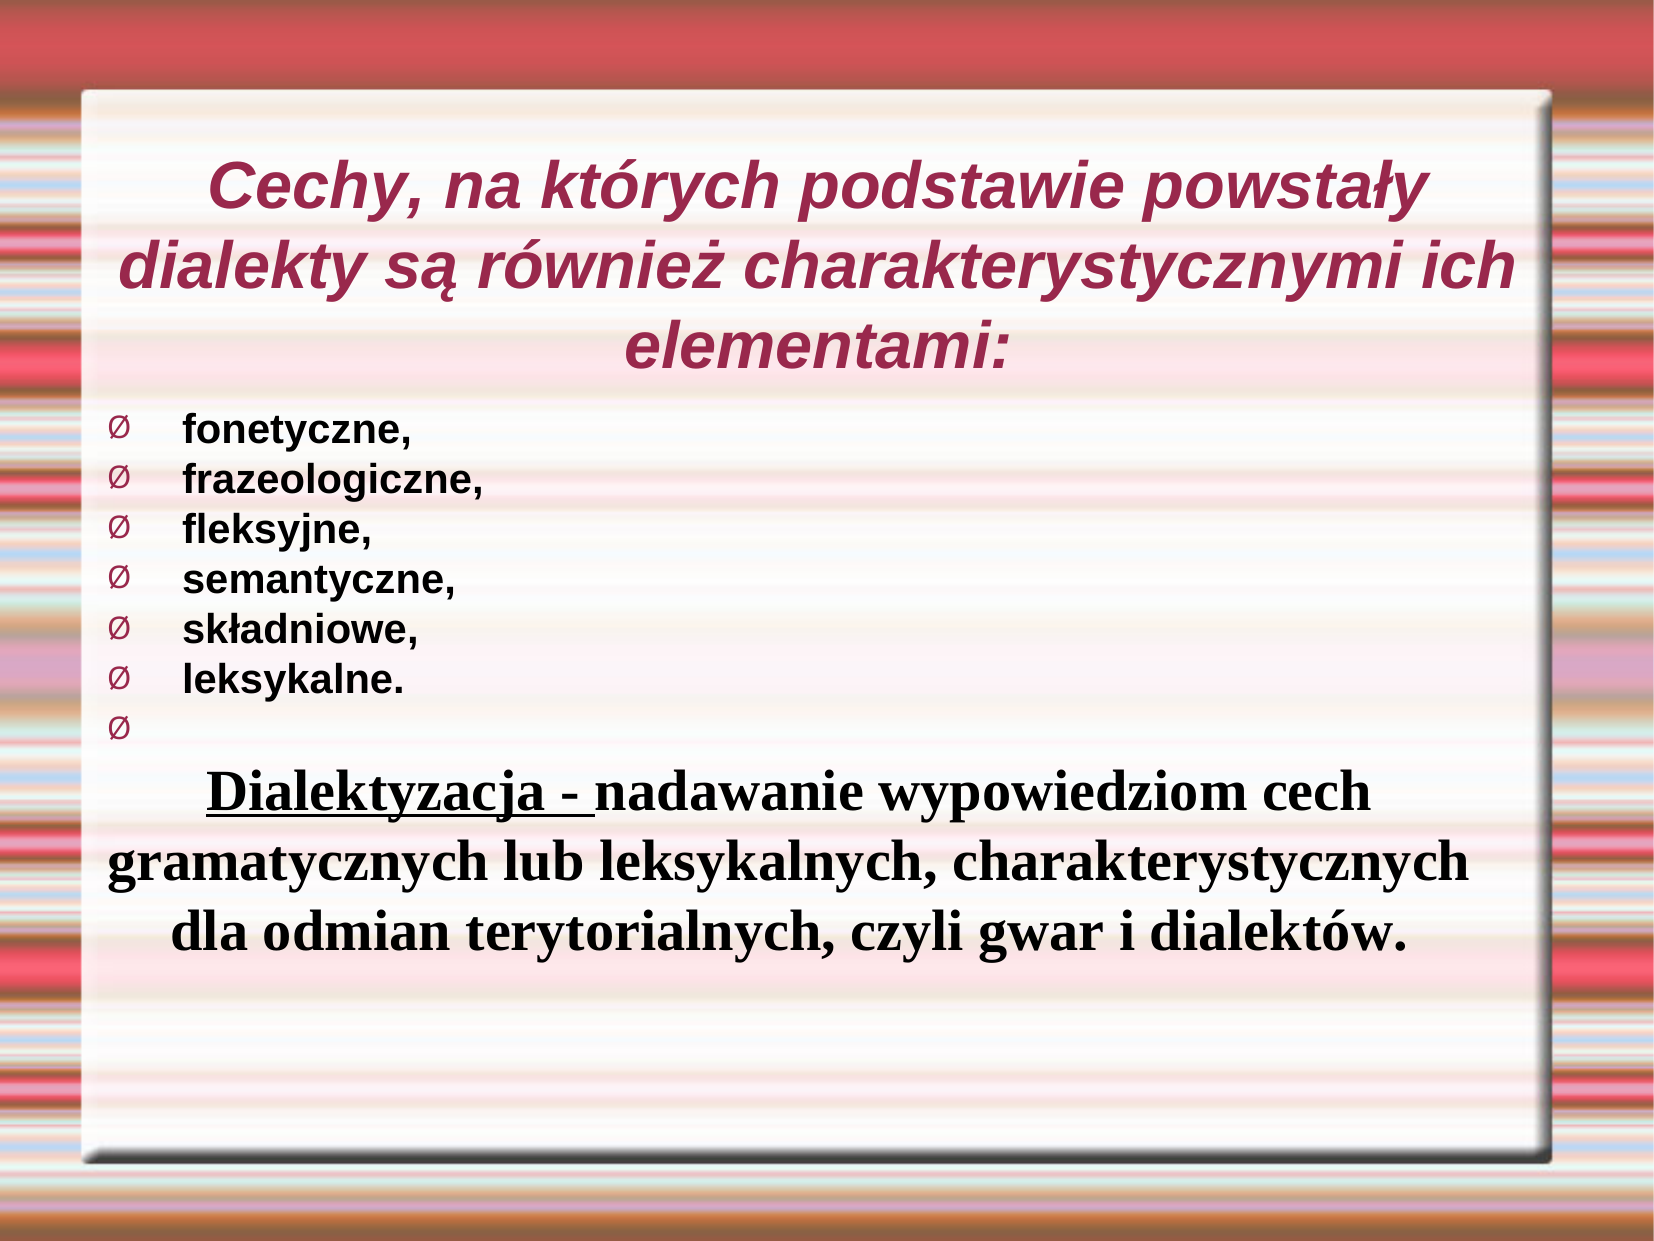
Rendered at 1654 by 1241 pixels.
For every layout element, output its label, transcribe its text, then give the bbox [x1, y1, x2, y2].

title Cechy, na których podstawie powstały dialekty są również charakterystycznymi ich elementami: [83, 122, 1554, 402]
list fonetyczne, frazeologiczne, fleksyjne, semantyczne, składniowe, leksykalne. Dialektyzacja - nadawanie wypowiedziom cech gramatycznych lub leksykalnych, charakterystycznych dla odmian terytorialnych, czyli gwar i dialektów. [107, 401, 1489, 1219]
